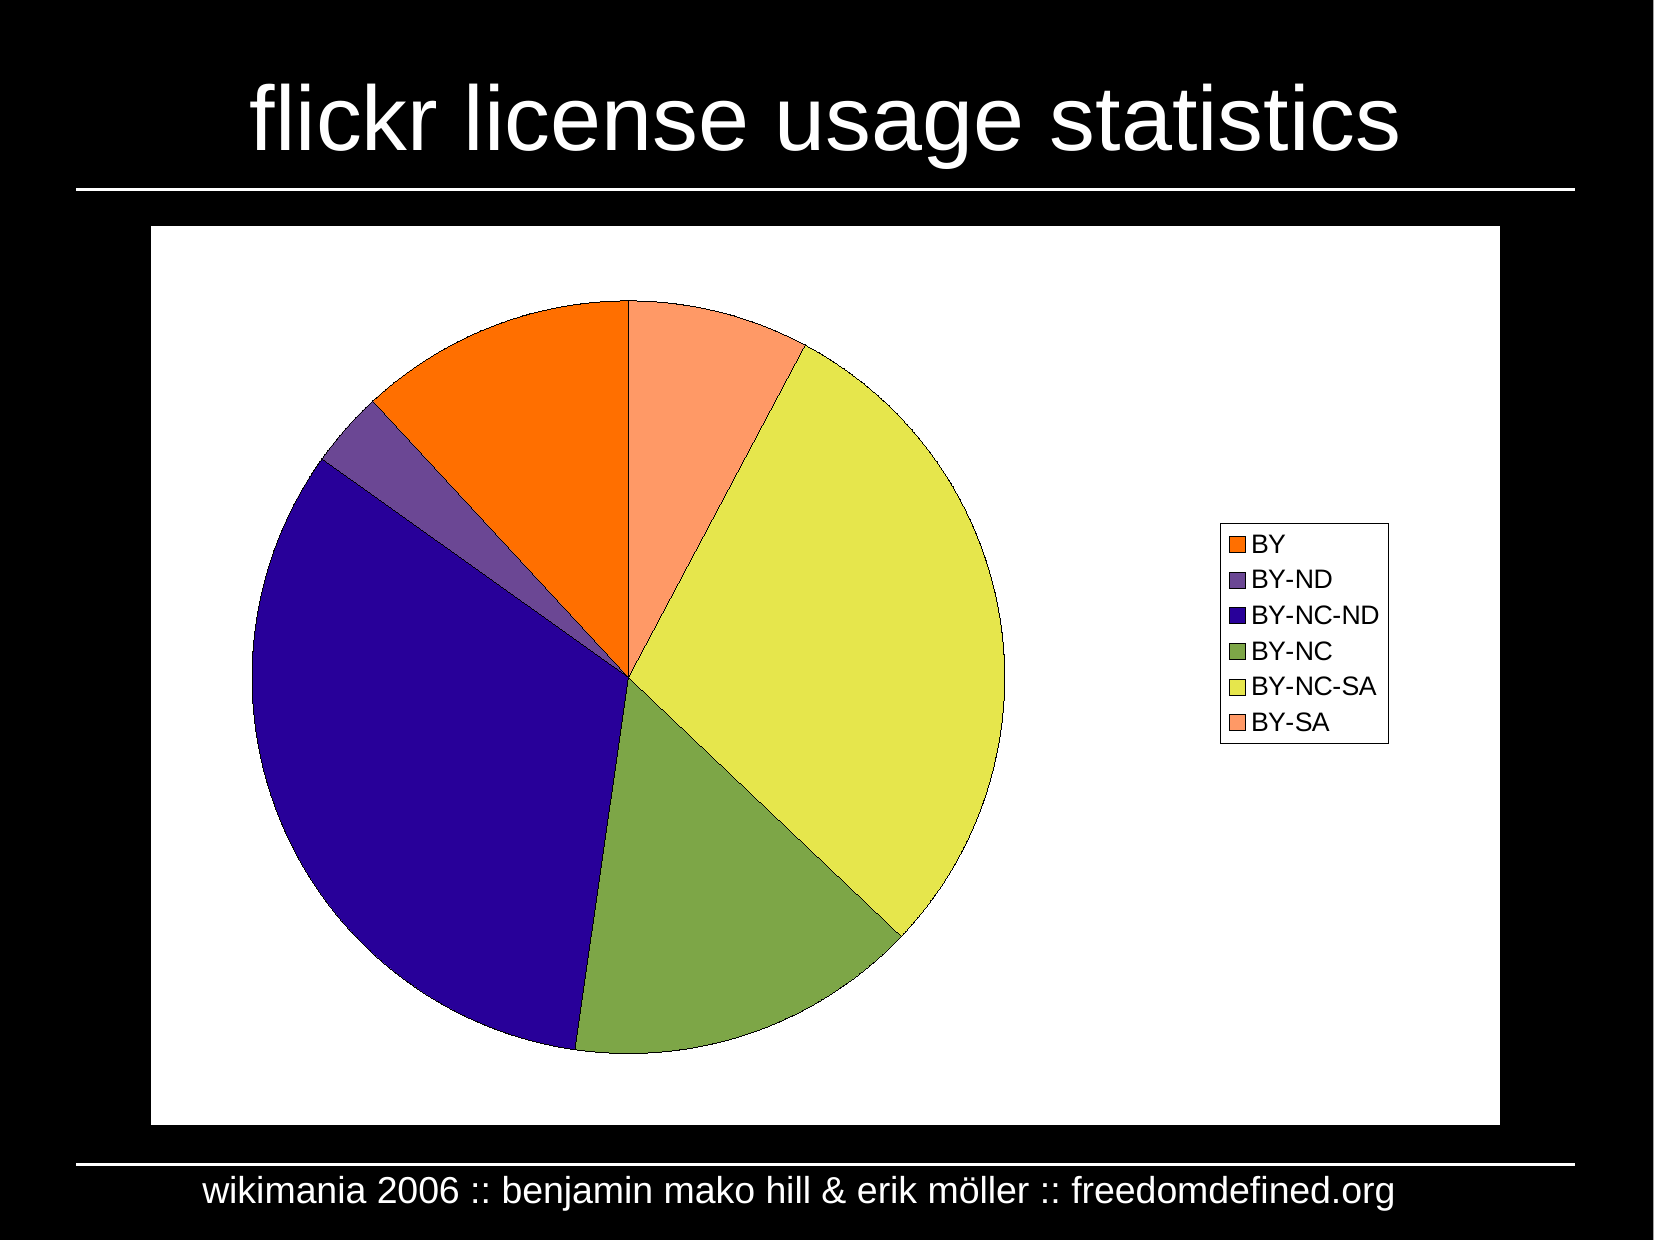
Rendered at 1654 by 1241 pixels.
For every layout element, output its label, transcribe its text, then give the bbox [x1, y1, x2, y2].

chart [112, 199, 1429, 1088]
text_box [150, 225, 1501, 1126]
title flickr license usage statistics [82, 49, 1571, 188]
